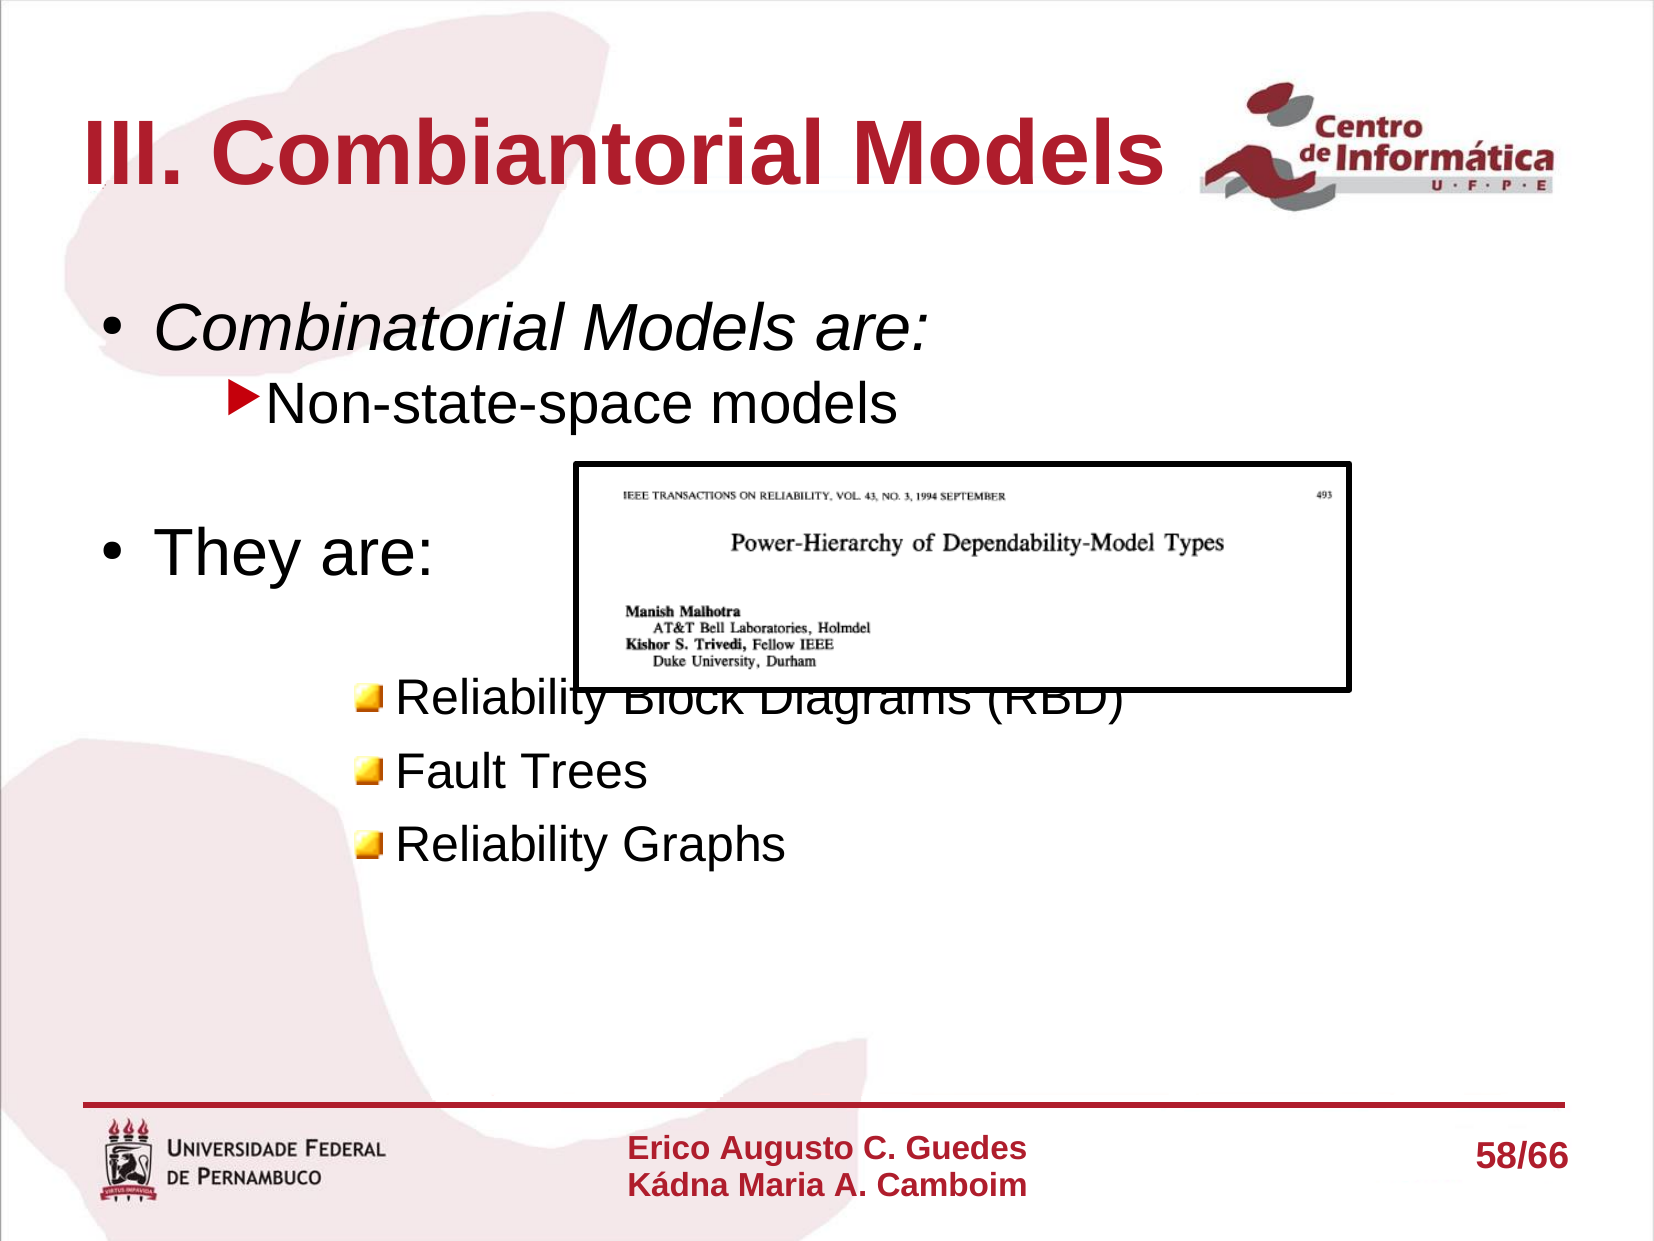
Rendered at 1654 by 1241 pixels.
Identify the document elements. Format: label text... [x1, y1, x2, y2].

list Combinatorial Models are: Non-state-space models They are: Reliability Block Diagrams (RBD) Fault Trees Reliability Graphs [82, 290, 1571, 1094]
title III. Combiantorial Models [82, 56, 1571, 250]
picture [0, 0, 1654, 1241]
